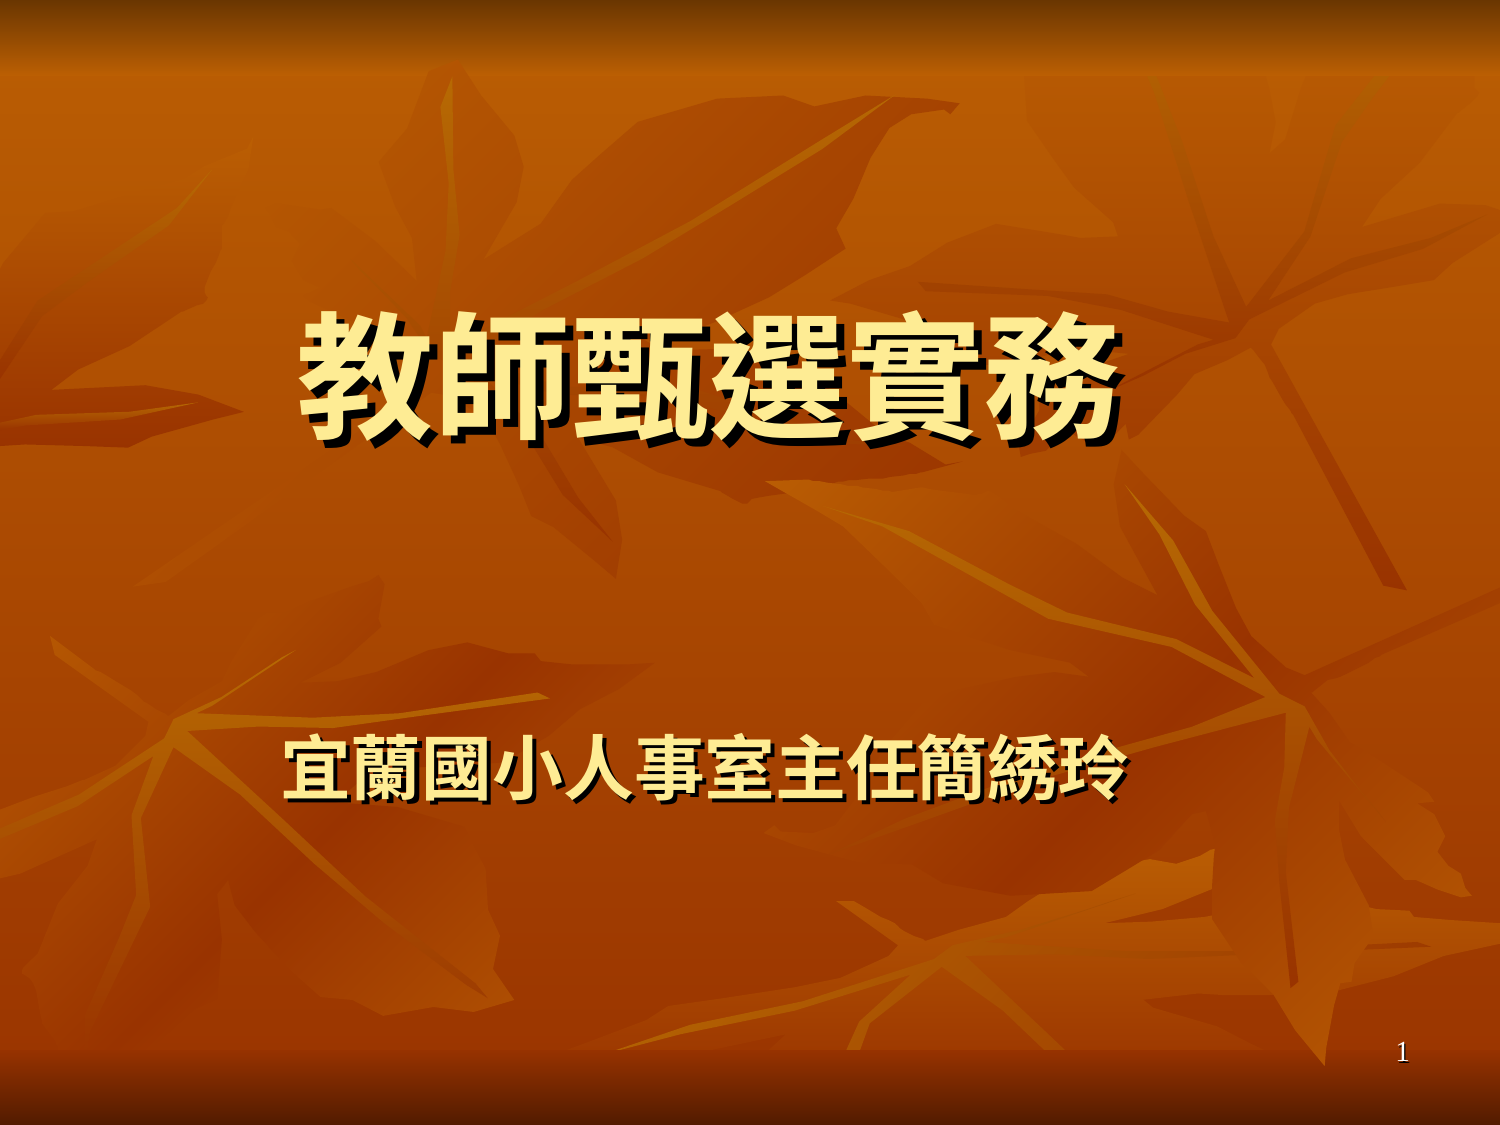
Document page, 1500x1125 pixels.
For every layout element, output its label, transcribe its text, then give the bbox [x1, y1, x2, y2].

title 教師甄選實務 [112, 207, 1306, 539]
subtitle 宜蘭國小人事室主任簡綉玲 [265, 716, 1228, 854]
